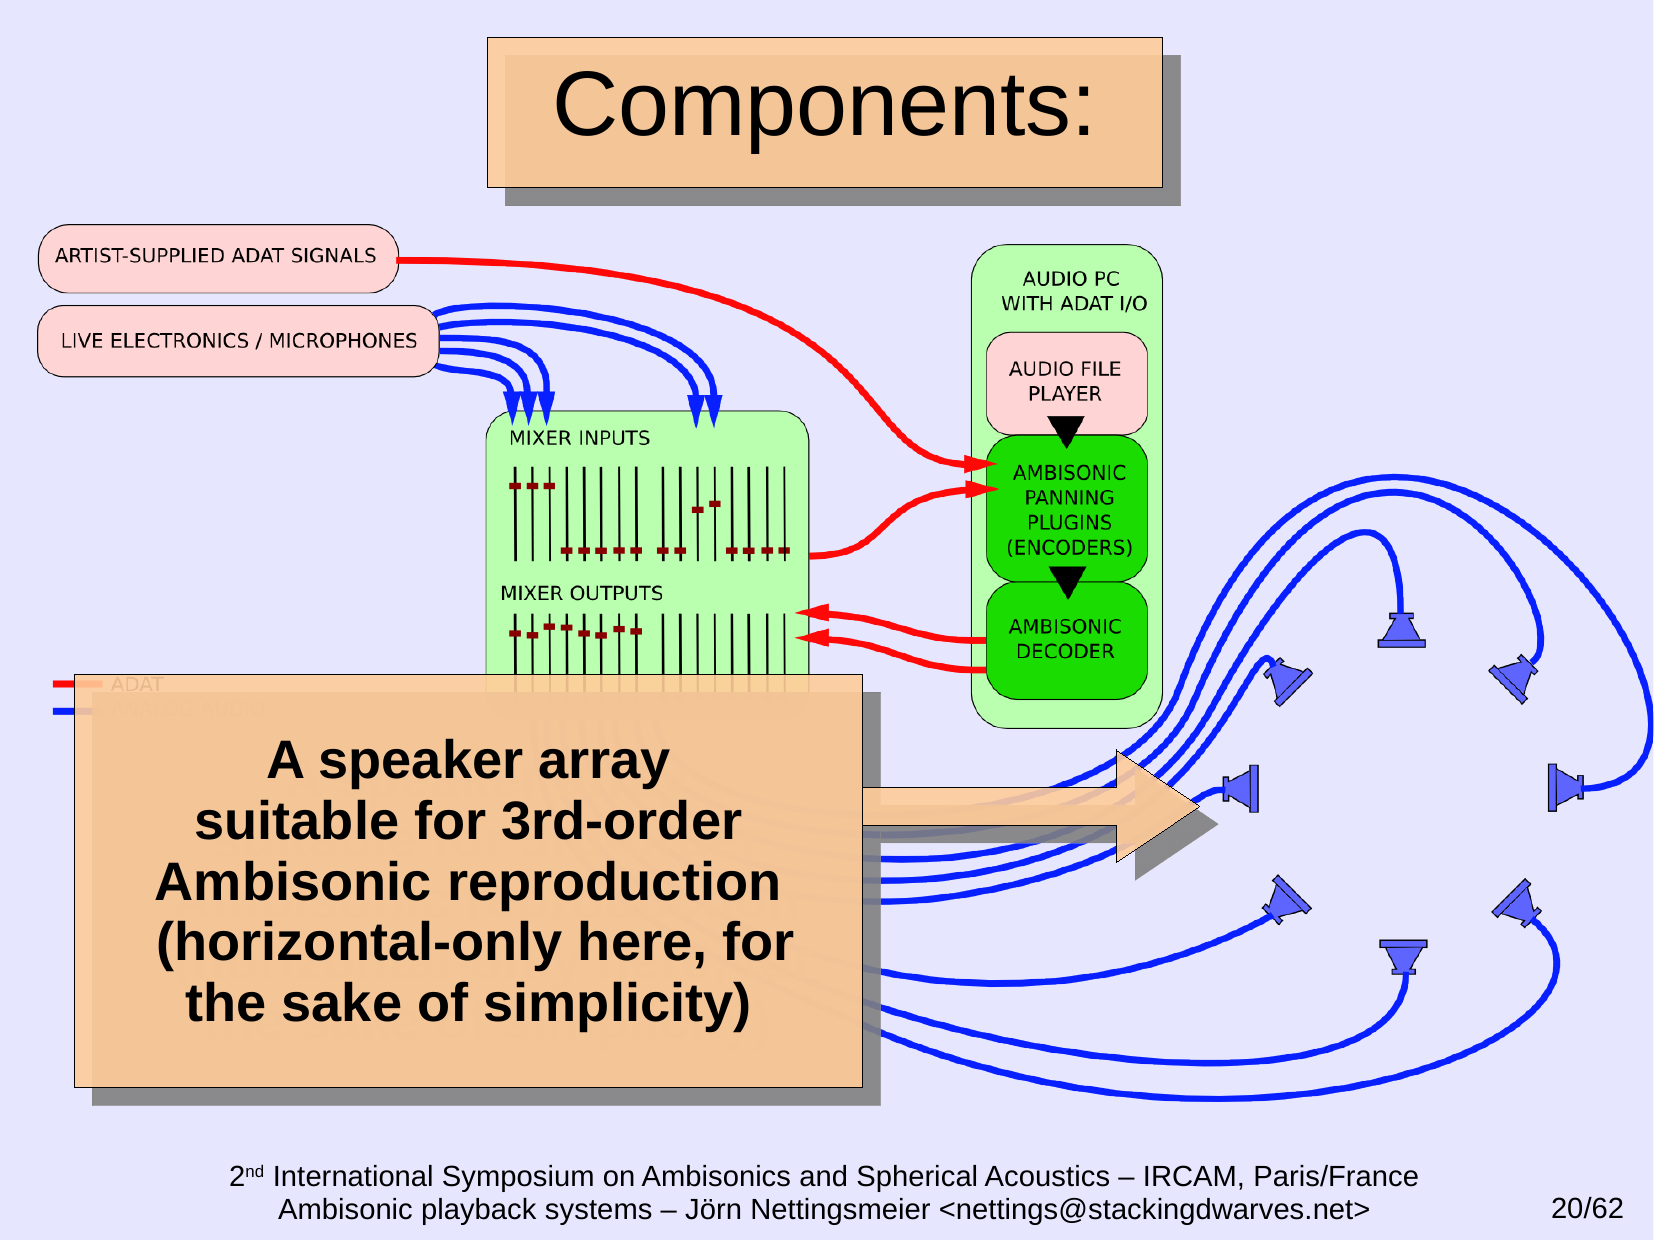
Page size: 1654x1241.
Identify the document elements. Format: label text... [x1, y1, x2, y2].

text_box [862, 749, 1200, 863]
title Components: [37, 52, 1613, 155]
subtitle [37, 1102, 1613, 1109]
text_box A speaker array suitable for 3rd-order Ambisonic reproduction (horizontal-only here, for the sake of simplicity) [74, 674, 863, 1088]
picture [37, 224, 1654, 1102]
text_box [487, 37, 1163, 52]
text_box [487, 155, 1163, 188]
